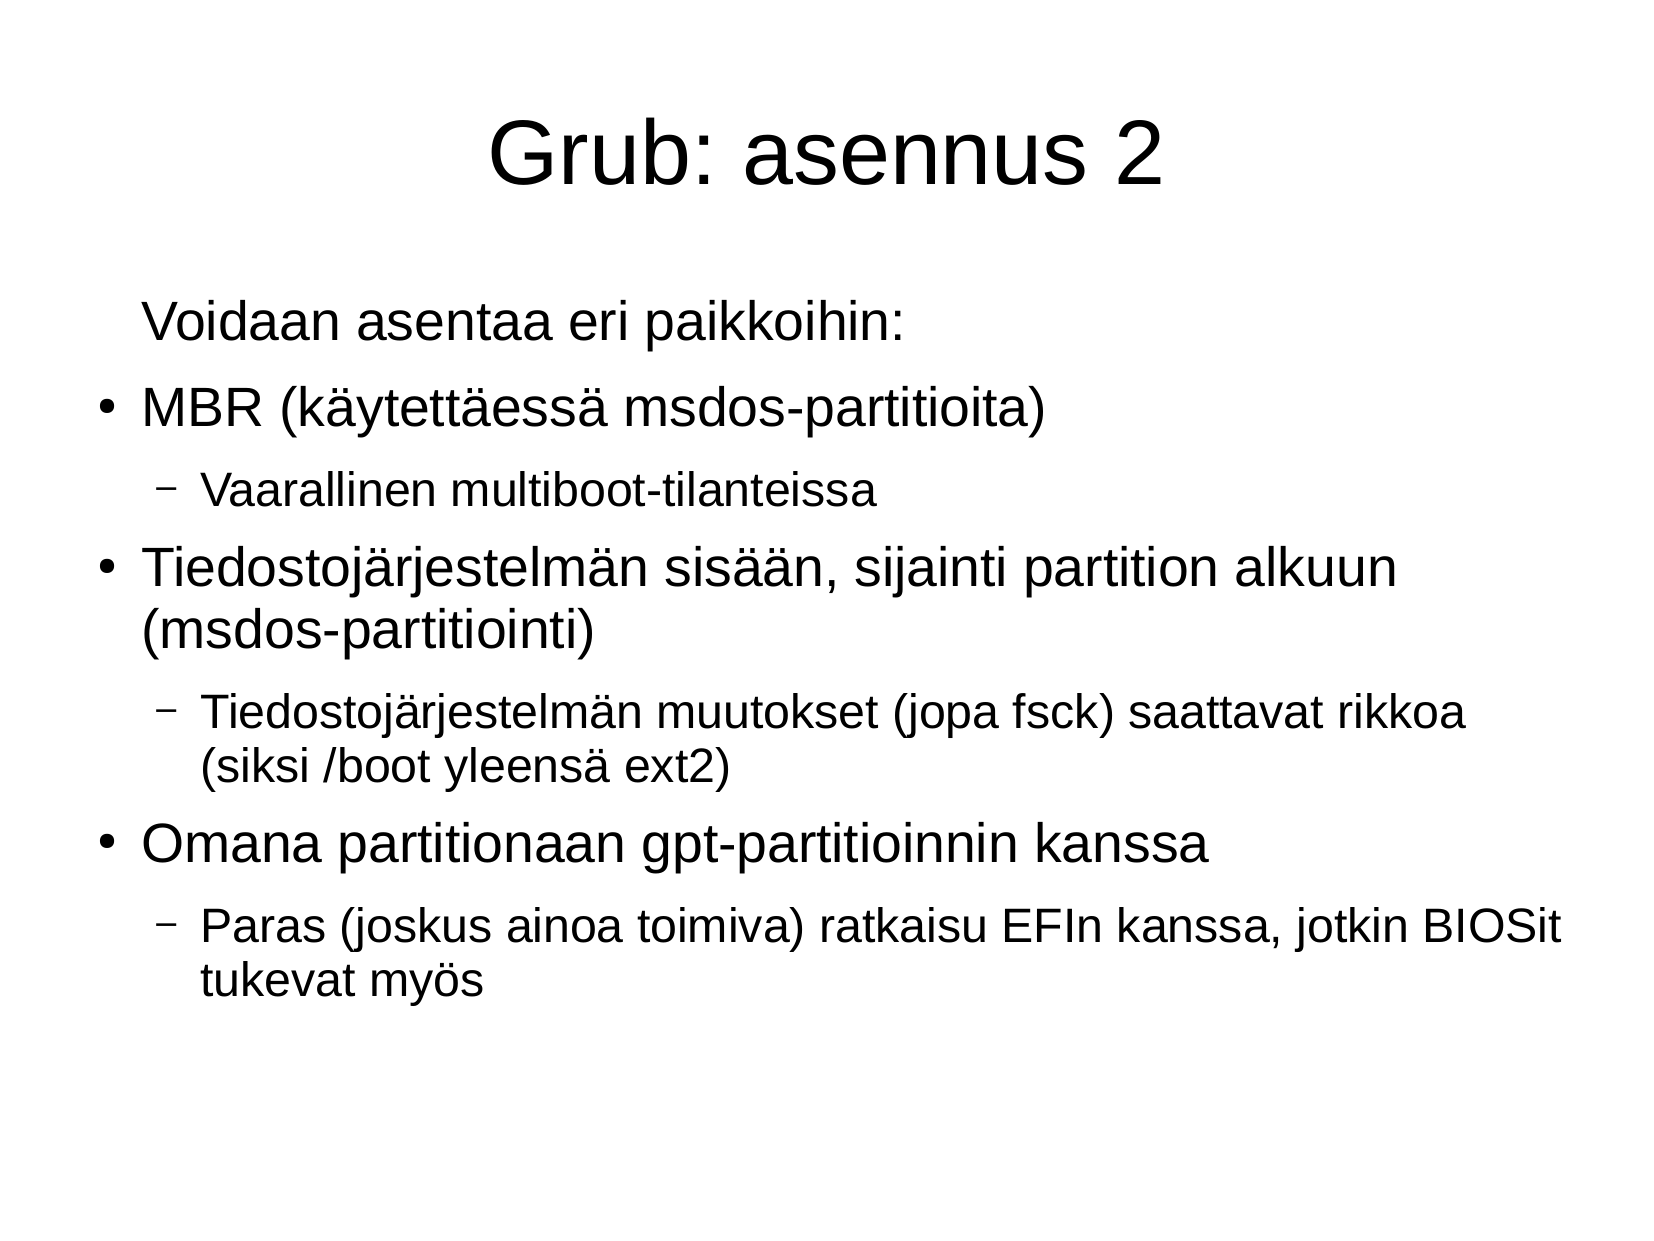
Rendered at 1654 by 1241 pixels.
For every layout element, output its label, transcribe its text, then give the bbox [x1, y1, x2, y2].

list Voidaan asentaa eri paikkoihin: MBR (käytettäessä msdos-partitioita) Vaarallinen multiboot-tilanteissa Tiedostojärjestelmän sisään, sijainti partition alkuun (msdos-partitiointi) Tiedostojärjestelmän muutokset (jopa fsck) saattavat rikkoa (siksi /boot yleensä ext2) Omana partitionaan gpt-partitioinnin kanssa Paras (joskus ainoa toimiva) ratkaisu EFIn kanssa, jotkin BIOSit tukevat myös [82, 290, 1571, 1010]
title Grub: asennus 2 [82, 49, 1571, 257]
